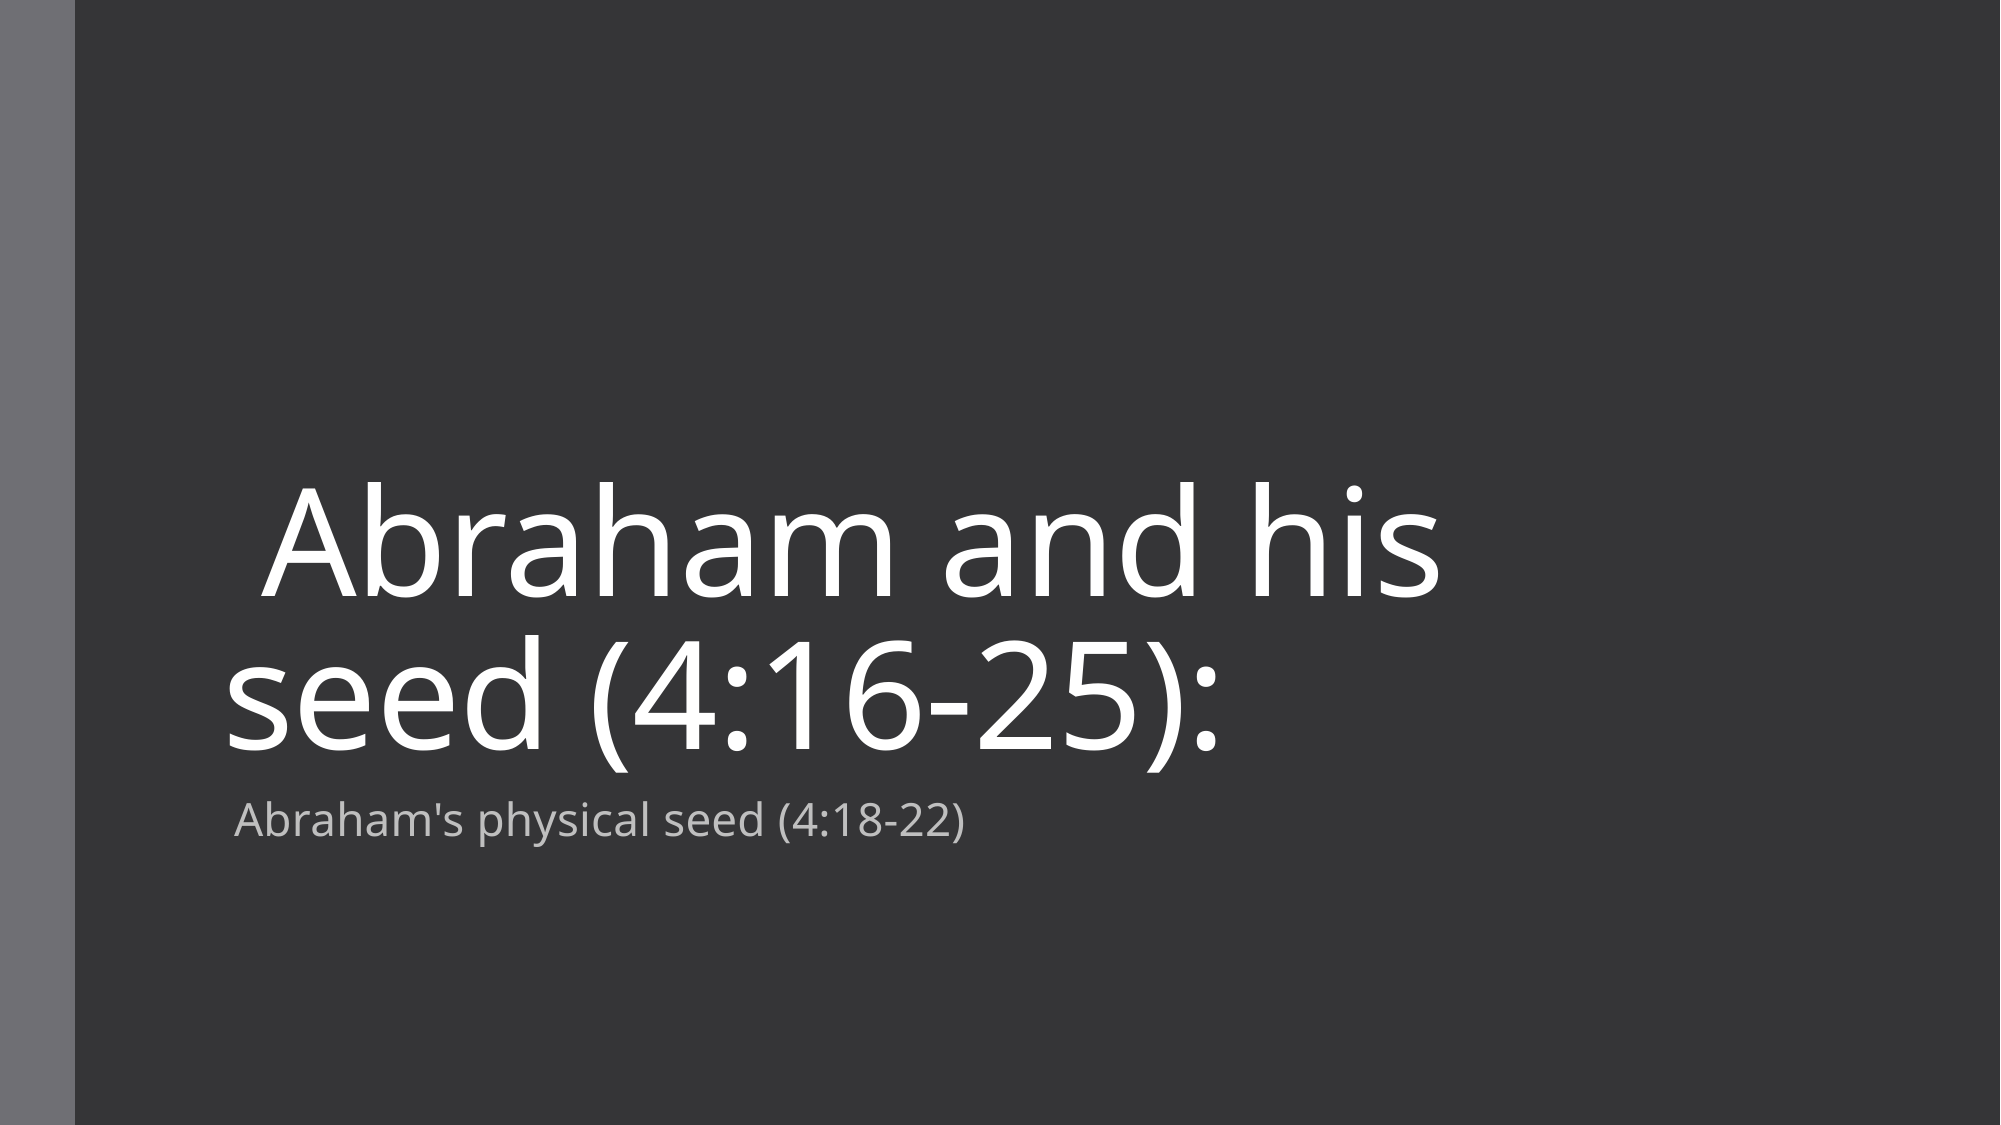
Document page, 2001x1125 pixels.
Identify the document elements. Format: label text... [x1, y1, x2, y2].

title Abraham and his seed (4:16-25): [206, 124, 1752, 787]
subtitle Abraham's physical seed (4:18-22) [206, 787, 1752, 1066]
